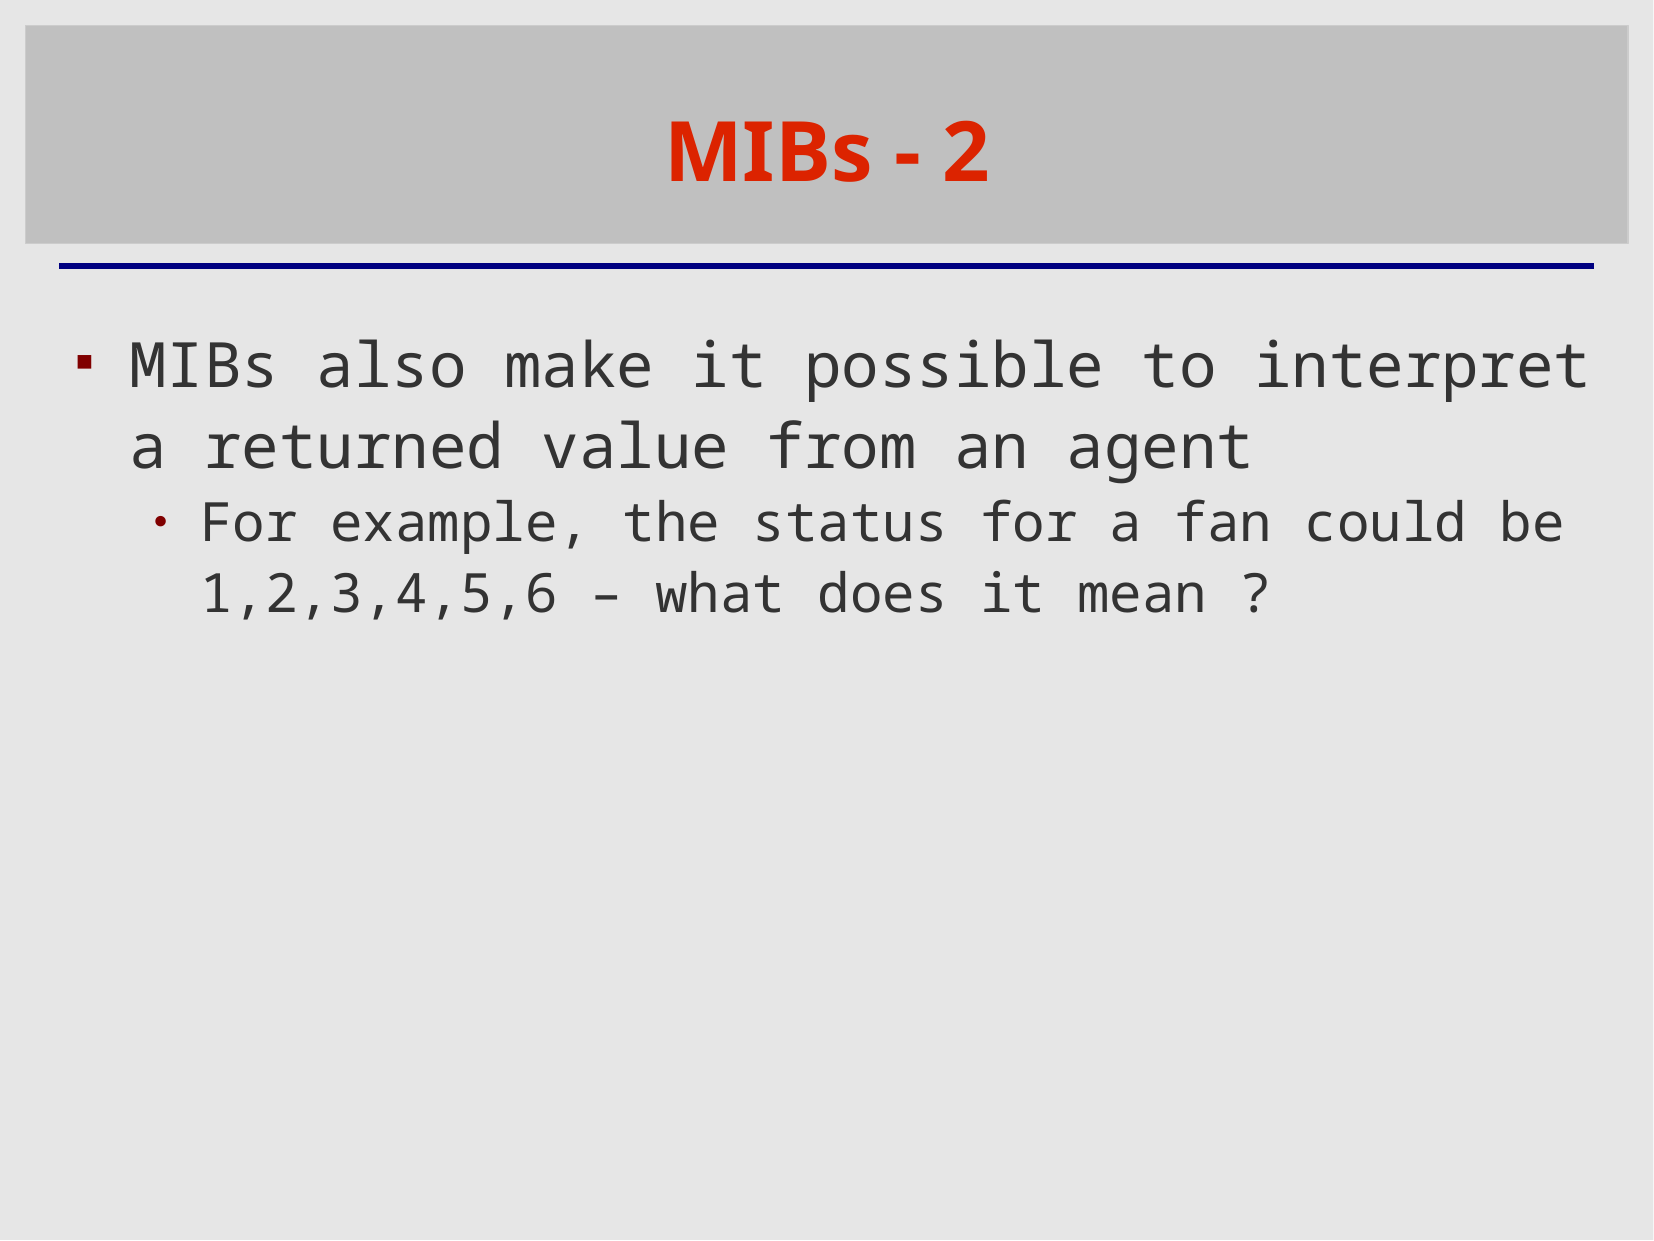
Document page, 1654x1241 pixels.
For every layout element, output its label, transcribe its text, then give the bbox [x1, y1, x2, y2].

title MIBs - 2 [121, 46, 1534, 253]
list MIBs also make it possible to interpret a returned value from an agent For example, the status for a fan could be 1,2,3,4,5,6 – what does it mean ? [59, 322, 1594, 1117]
